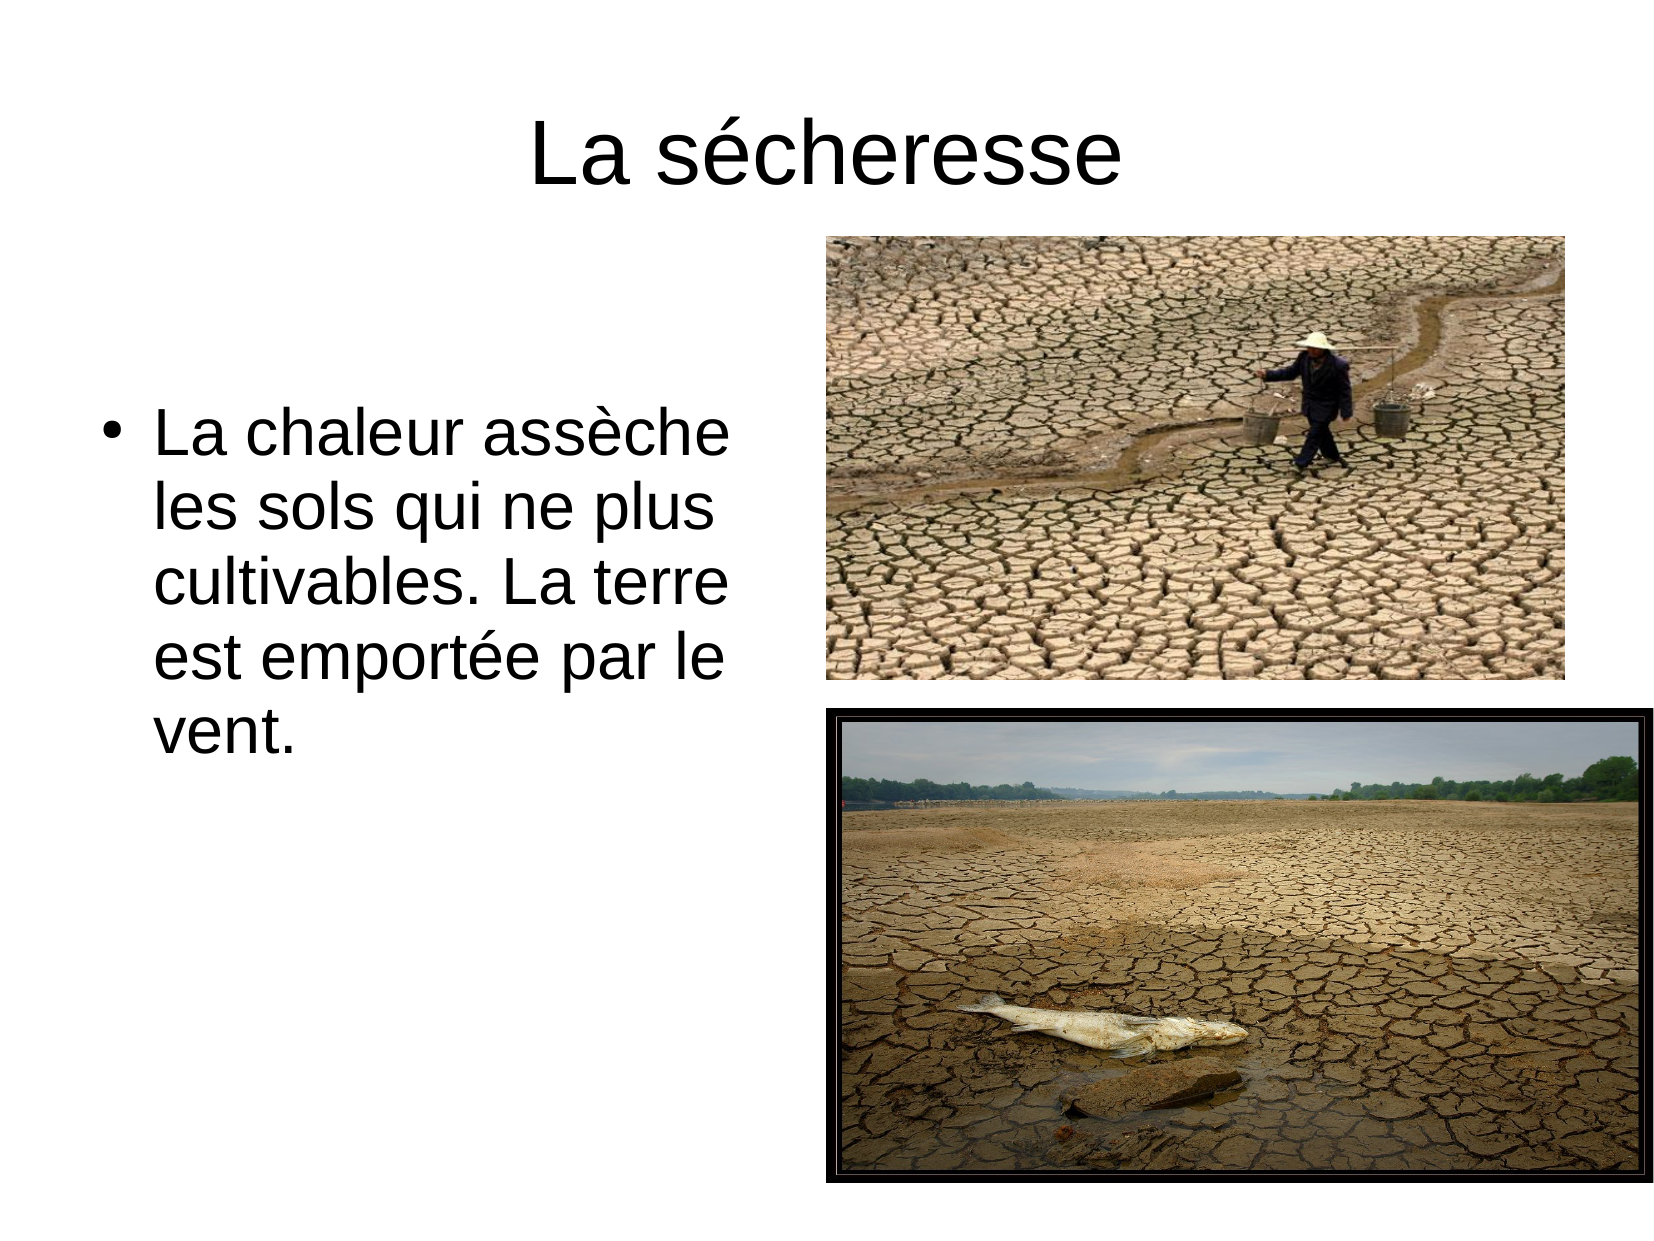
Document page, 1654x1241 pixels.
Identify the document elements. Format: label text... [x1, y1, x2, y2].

picture [826, 236, 1565, 680]
list La chaleur assèche les sols qui ne plus cultivables. La terre est emportée par le vent. [82, 290, 809, 1109]
chart [845, 290, 1572, 681]
title La sécheresse [82, 49, 1571, 257]
picture [826, 708, 1654, 1183]
